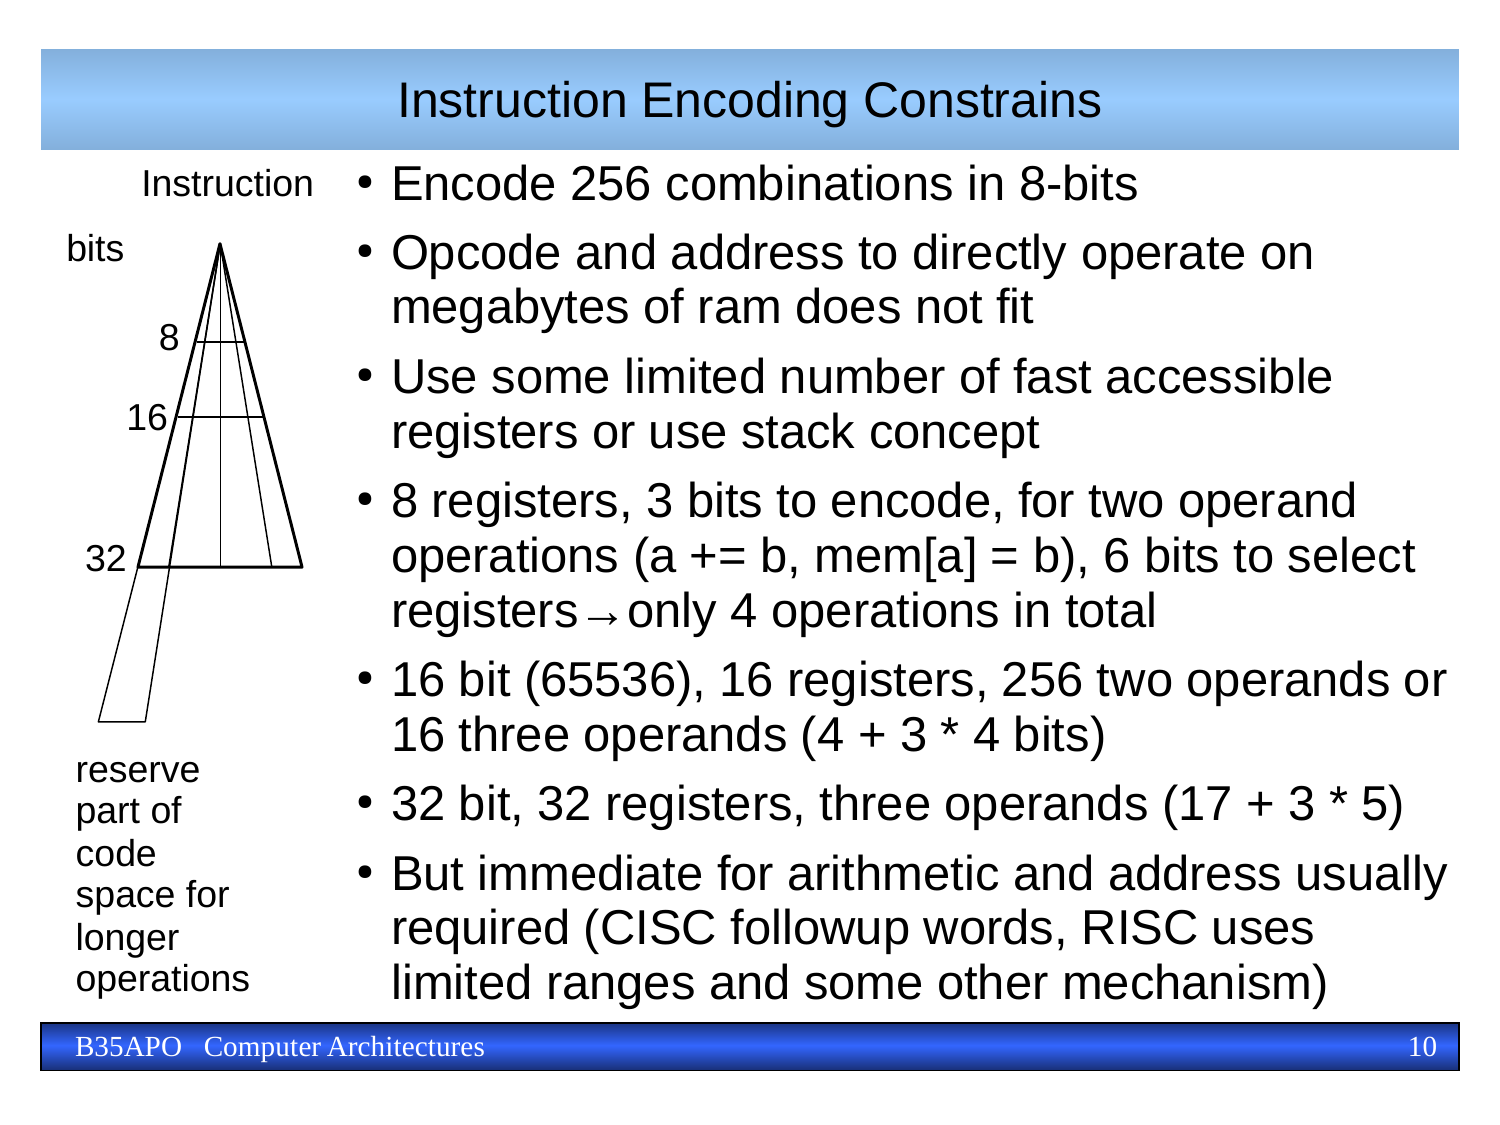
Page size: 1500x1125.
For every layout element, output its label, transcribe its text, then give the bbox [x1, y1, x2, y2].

text_box 32 [70, 529, 146, 591]
text_box reserve part of code space for longer operations [60, 740, 268, 1008]
title Instruction Encoding Constrains [41, 49, 1459, 150]
text_box 8 [144, 309, 196, 376]
text_box 16 [111, 389, 187, 451]
text_box bits [51, 220, 169, 286]
text_box Instruction [126, 154, 333, 221]
list Encode 256 combinations in 8-bits Opcode and address to directly operate on megabytes of ram does not fit Use some limited number of fast accessible registers or use stack concept 8 registers, 3 bits to encode, for two operand operations (a += b, mem[a] = b), 6 bits to select registers→only 4 operations in total 16 bit (65536), 16 registers, 256 two operands or 16 three operands (4 + 3 * 4 bits) 32 bit, 32 registers, three operands (17 + 3 * 5) But immediate for arithmetic and address usually required (CISC followup words, RISC uses limited ranges and some other mechanism) [356, 155, 1458, 1022]
